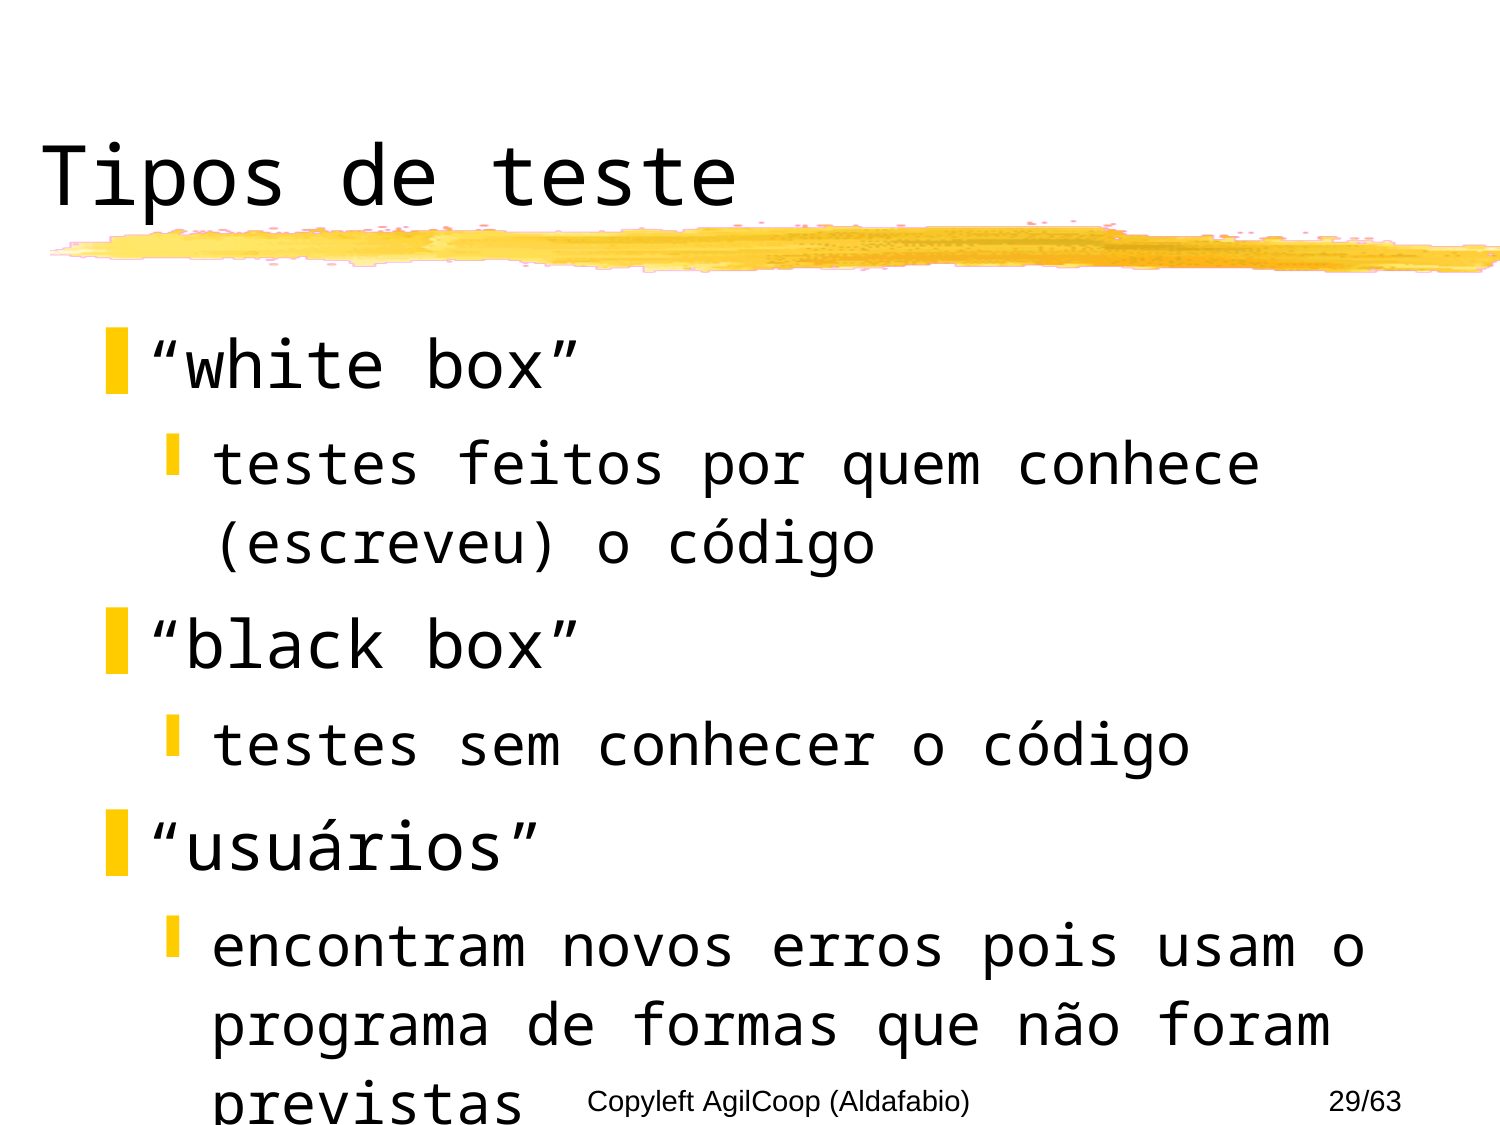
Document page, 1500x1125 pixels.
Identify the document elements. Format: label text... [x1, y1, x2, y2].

title Tipos de teste [24, 74, 1488, 238]
list “white box” testes feitos por quem conhece (escreveu) o código “black box” testes sem conhecer o código “usuários” encontram novos erros pois usam o programa de formas que não foram previstas [74, 309, 1417, 995]
picture [50, 215, 1500, 284]
